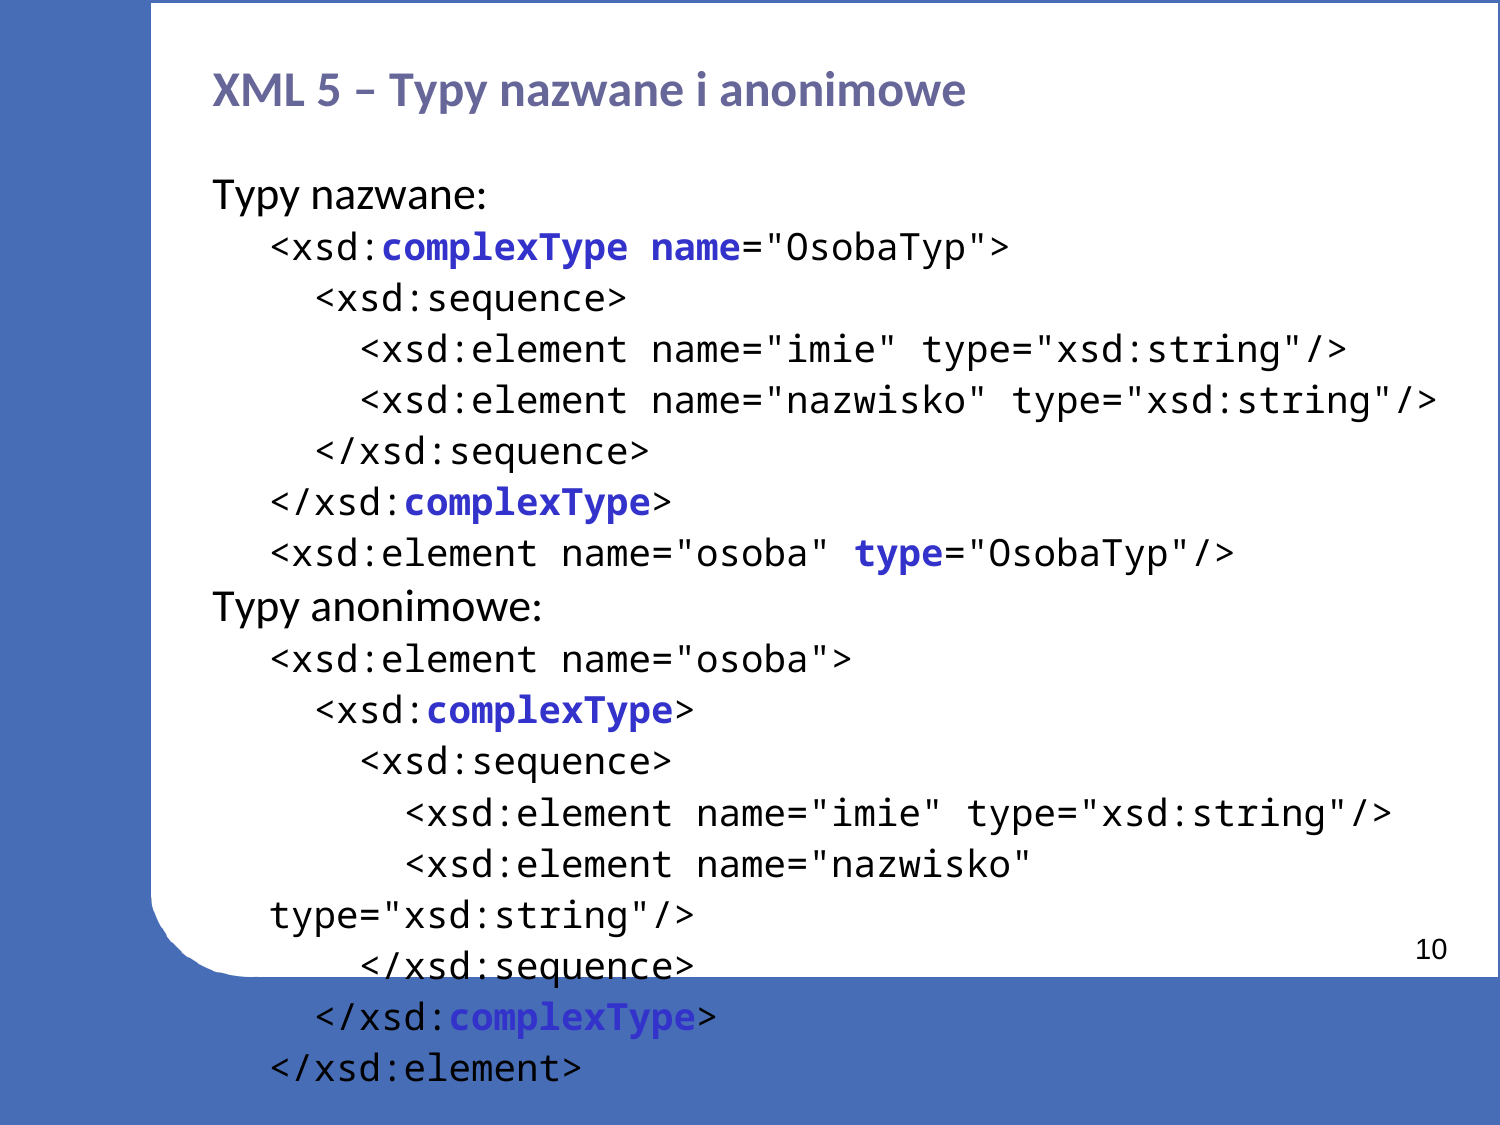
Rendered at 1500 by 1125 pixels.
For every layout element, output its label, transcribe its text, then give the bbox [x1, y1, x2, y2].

picture [0, 0, 1500, 1125]
list Typy nazwane: <xsd:complexType name="OsobaTyp"> <xsd:sequence> <xsd:element name="imie" type="xsd:string"/> <xsd:element name="nazwisko" type="xsd:string"/> </xsd:sequence> </xsd:complexType> <xsd:element name="osoba" type="OsobaTyp"/> Typy anonimowe: <xsd:element name="osoba"> <xsd:complexType> <xsd:sequence> <xsd:element name="imie" type="xsd:string"/> <xsd:element name="nazwisko" type="xsd:string"/> </xsd:sequence> </xsd:complexType> </xsd:element> [212, 174, 1448, 956]
title XML 5 – Typy nazwane i anonimowe [212, 24, 1447, 164]
